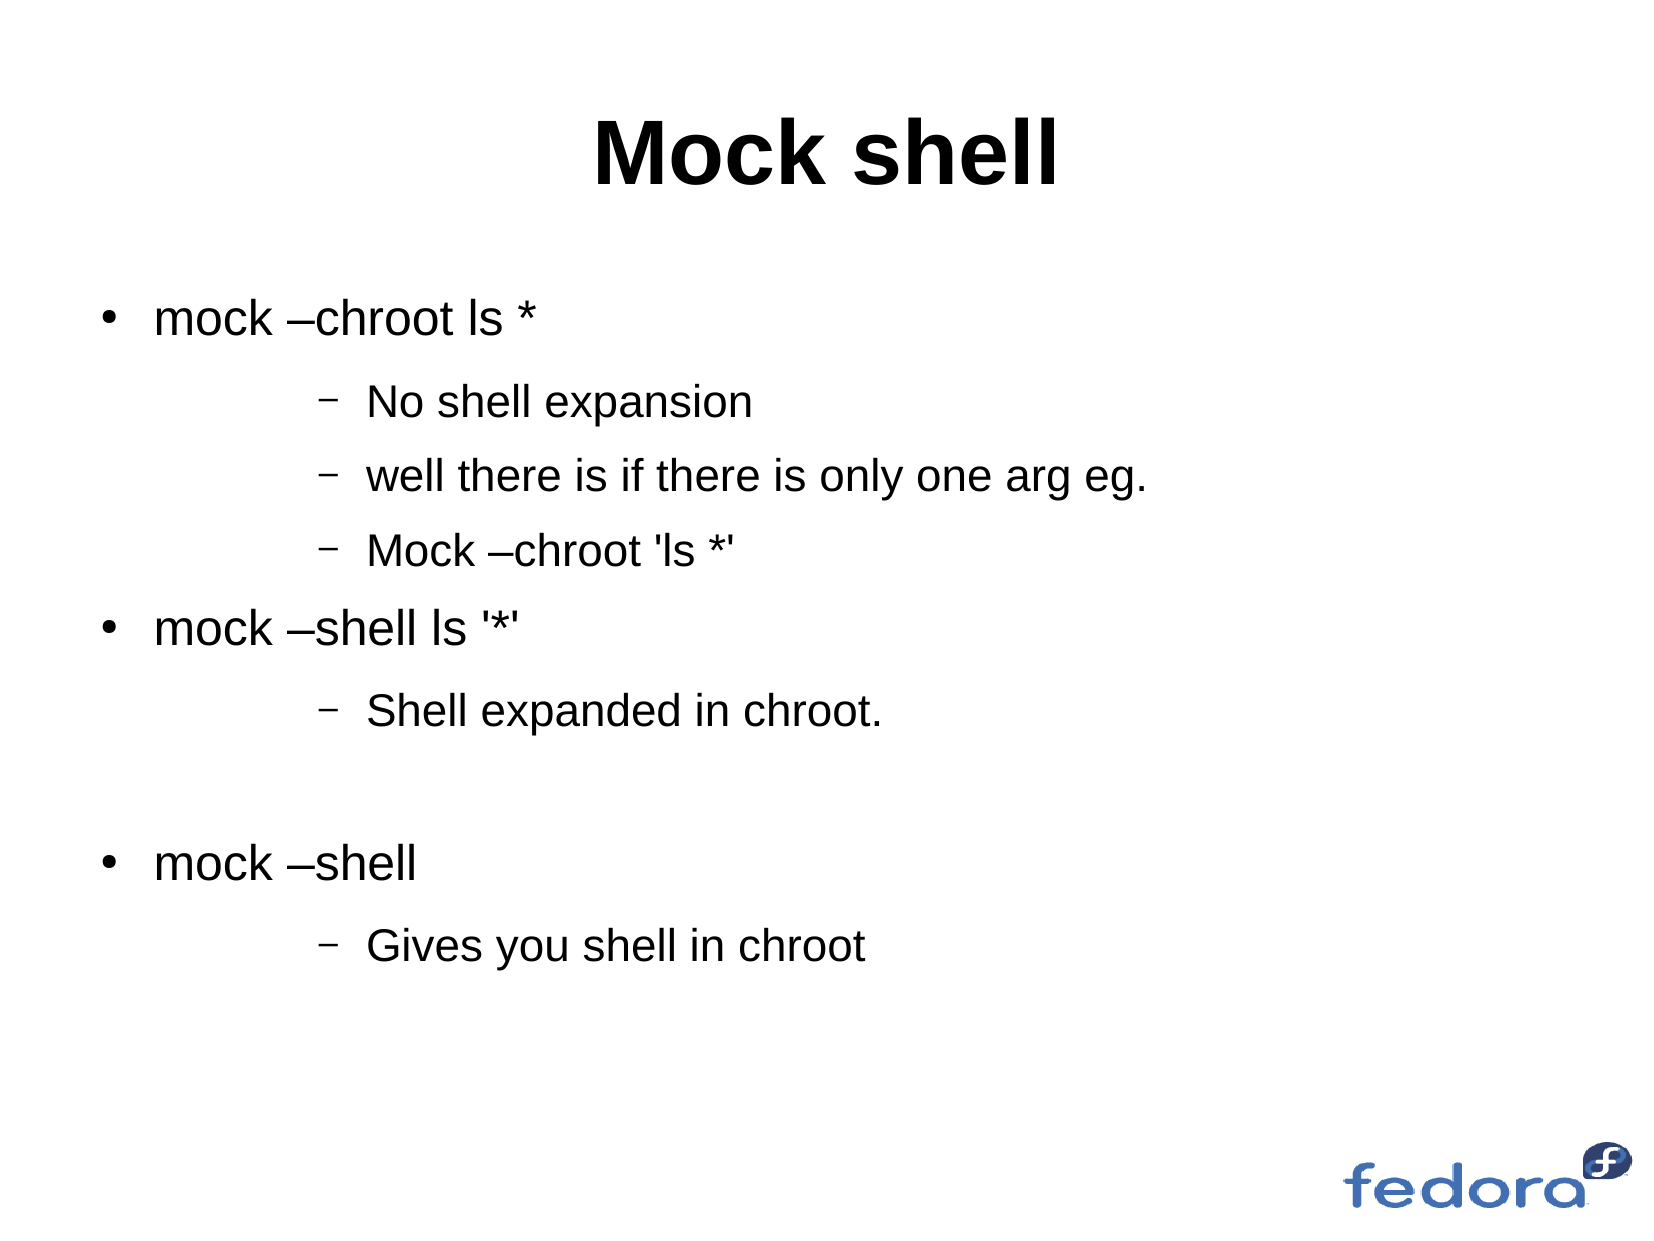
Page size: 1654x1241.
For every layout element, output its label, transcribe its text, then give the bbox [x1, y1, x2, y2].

list mock –chroot ls * No shell expansion well there is if there is only one arg eg. Mock –chroot 'ls *' mock –shell ls '*' Shell expanded in chroot. mock –shell Gives you shell in chroot [82, 290, 1571, 1109]
picture [1332, 1124, 1651, 1227]
title Mock shell [82, 49, 1571, 257]
